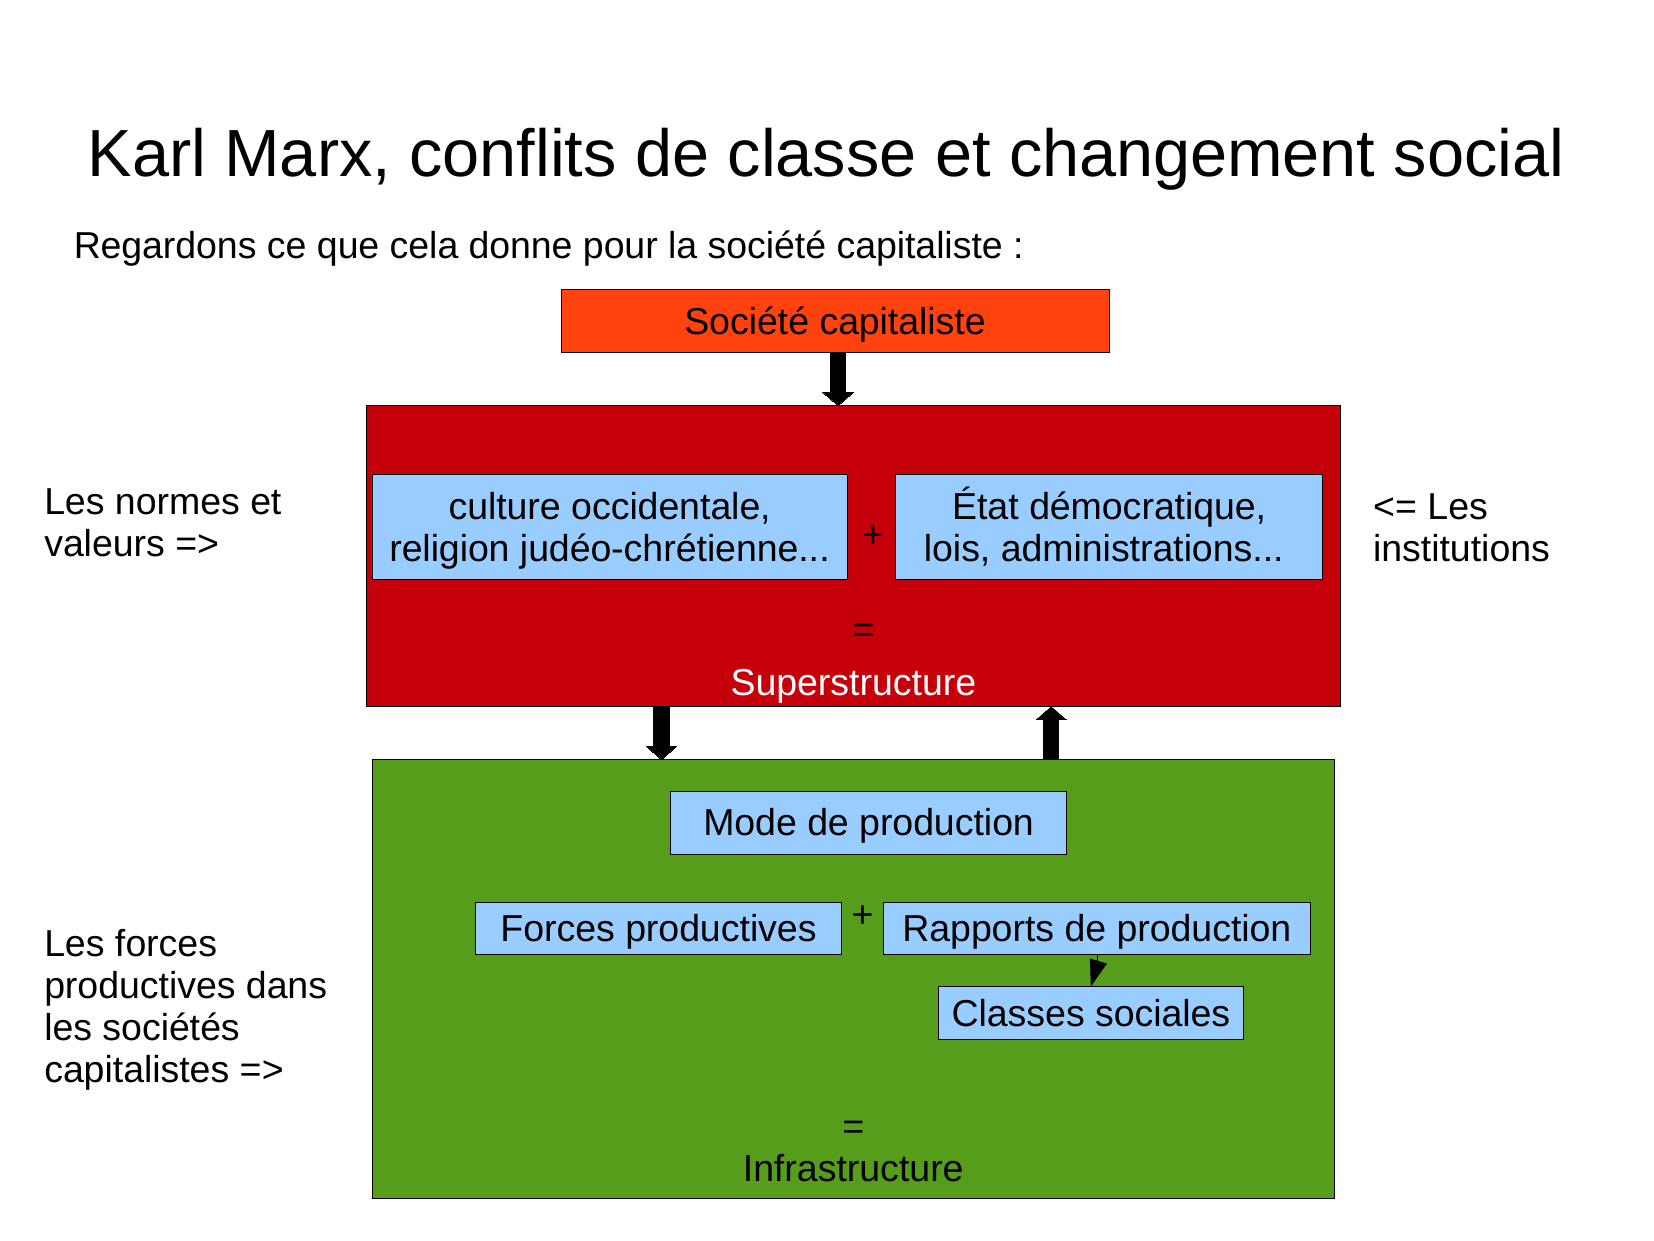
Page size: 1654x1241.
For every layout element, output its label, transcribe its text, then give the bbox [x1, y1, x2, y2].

text_box État démocratique, lois, administrations... [895, 474, 1323, 580]
text_box Les normes et valeurs => [29, 473, 297, 573]
text_box = Infrastructure [372, 759, 1335, 1199]
text_box + [847, 505, 901, 566]
text_box Classes sociales [938, 986, 1244, 1040]
text_box Société capitaliste [561, 289, 1110, 353]
text_box [822, 352, 854, 406]
text_box Superstructure [366, 405, 1341, 707]
text_box Les forces productives dans les sociétés capitalistes => [29, 915, 343, 1099]
text_box <= Les institutions [1358, 478, 1566, 578]
text_box = [837, 600, 892, 661]
text_box + [836, 886, 891, 946]
text_box [646, 706, 677, 760]
text_box Rapports de production [883, 902, 1311, 955]
text_box Forces productives [475, 902, 842, 955]
text_box [1036, 706, 1067, 760]
title Karl Marx, conflits de classe et changement social [82, 56, 1571, 250]
text_box Mode de production [670, 791, 1067, 855]
text_box Regardons ce que cela donne pour la société capitaliste : [59, 217, 1052, 274]
text_box culture occidentale, religion judéo-chrétienne... [372, 474, 848, 580]
